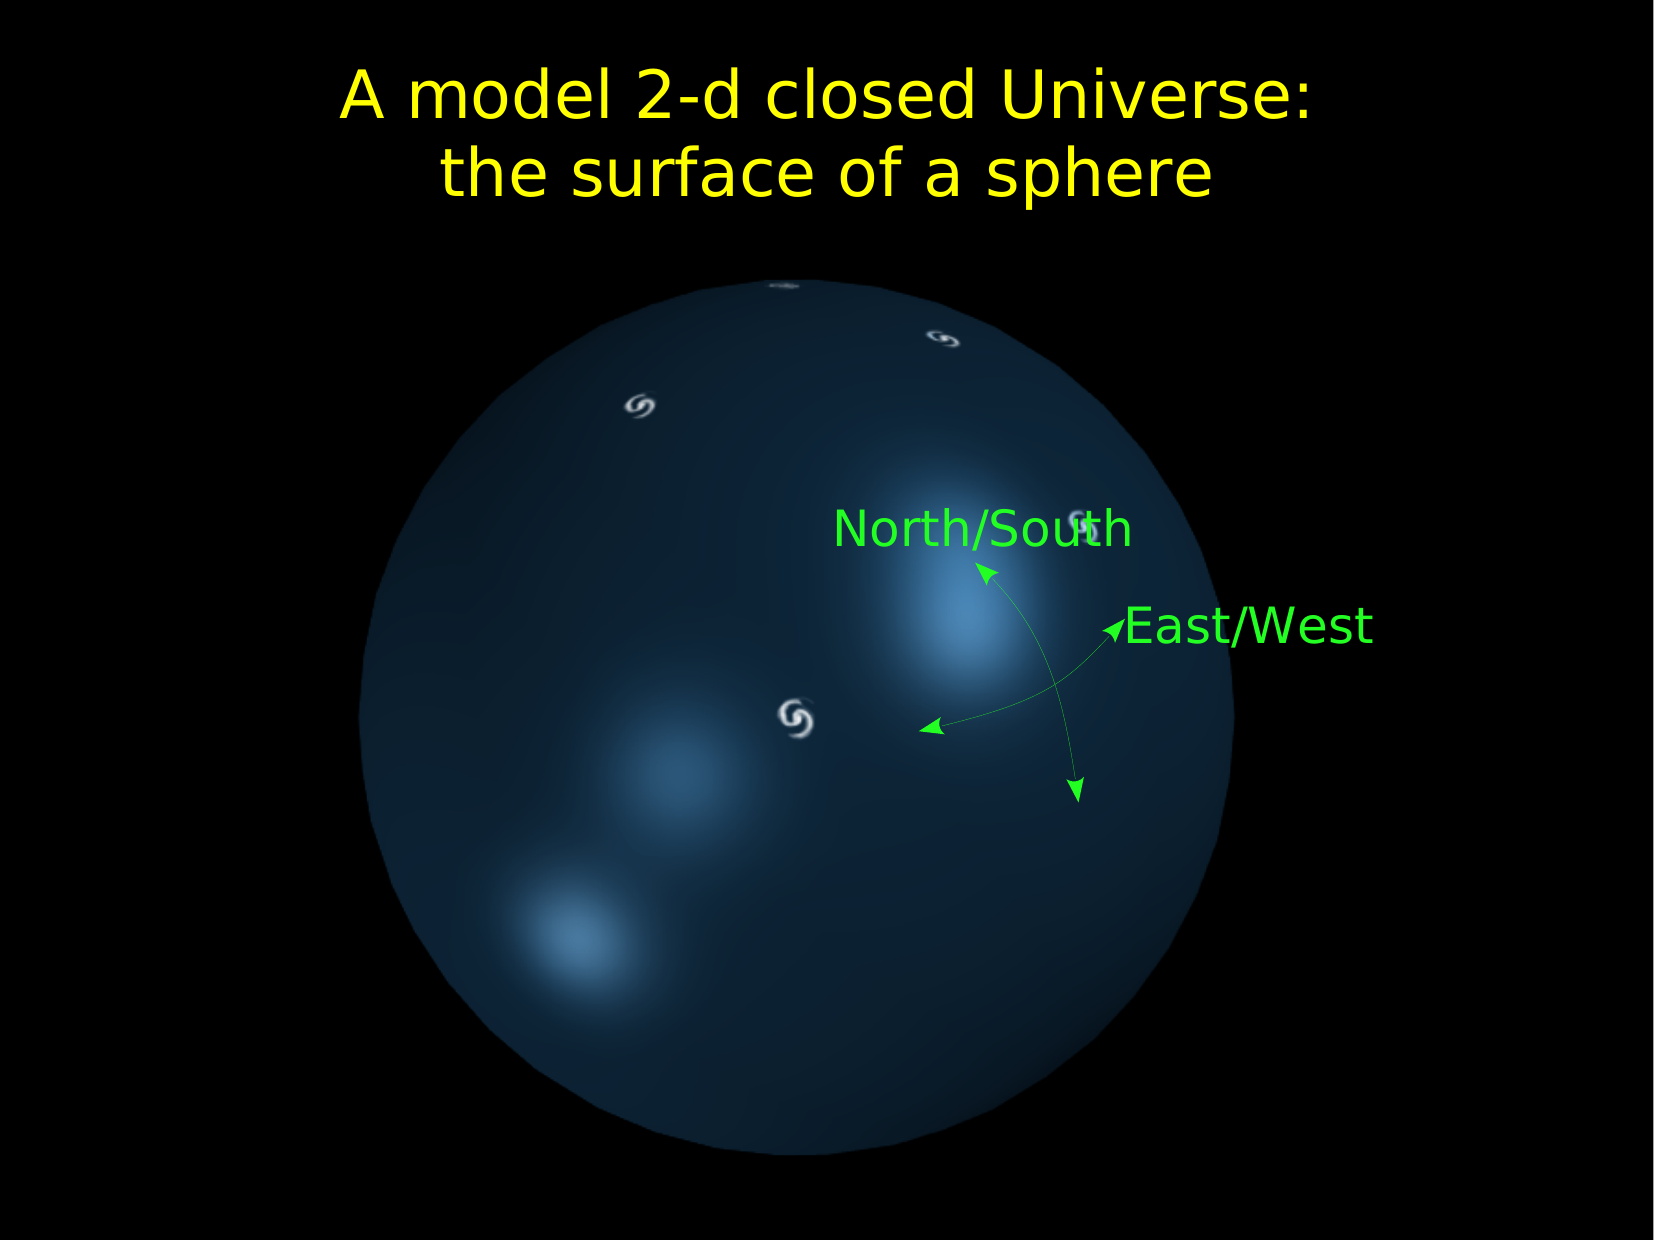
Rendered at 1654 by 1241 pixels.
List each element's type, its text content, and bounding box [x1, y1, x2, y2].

text_box East/West [1123, 596, 1374, 656]
picture [206, 243, 1390, 1191]
text_box A model 2-d closed Universe: the surface of a sphere [339, 56, 1316, 212]
text_box North/South [832, 499, 1135, 558]
